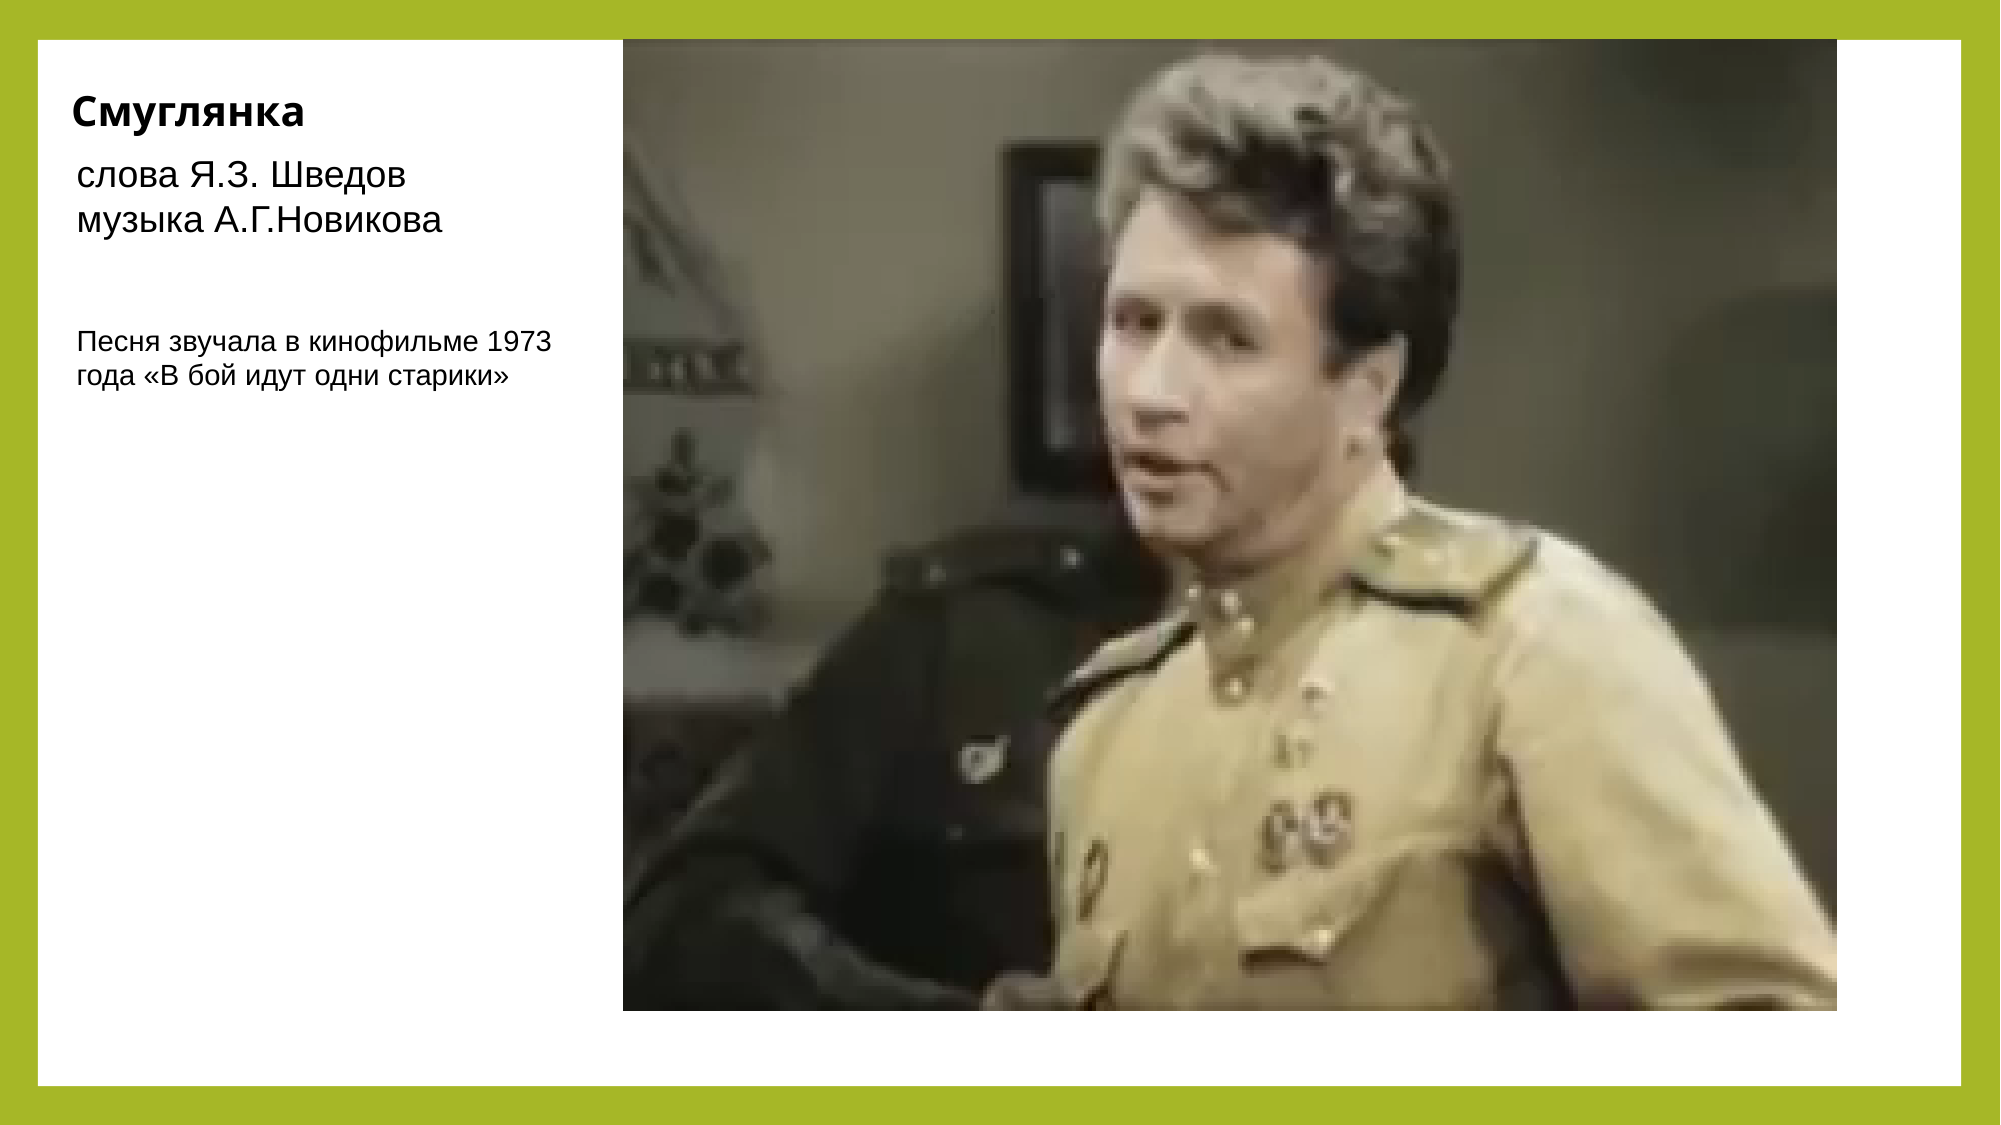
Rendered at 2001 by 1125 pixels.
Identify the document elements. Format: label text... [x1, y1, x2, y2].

text_box слова Я.З. Шведов музыка А.Г.Новикова [61, 142, 473, 248]
text_box Смуглянка [56, 77, 321, 143]
picture [623, 39, 1837, 1011]
text_box Песня звучала в кинофильме 1973 года «В бой идут одни старики» [61, 314, 605, 400]
